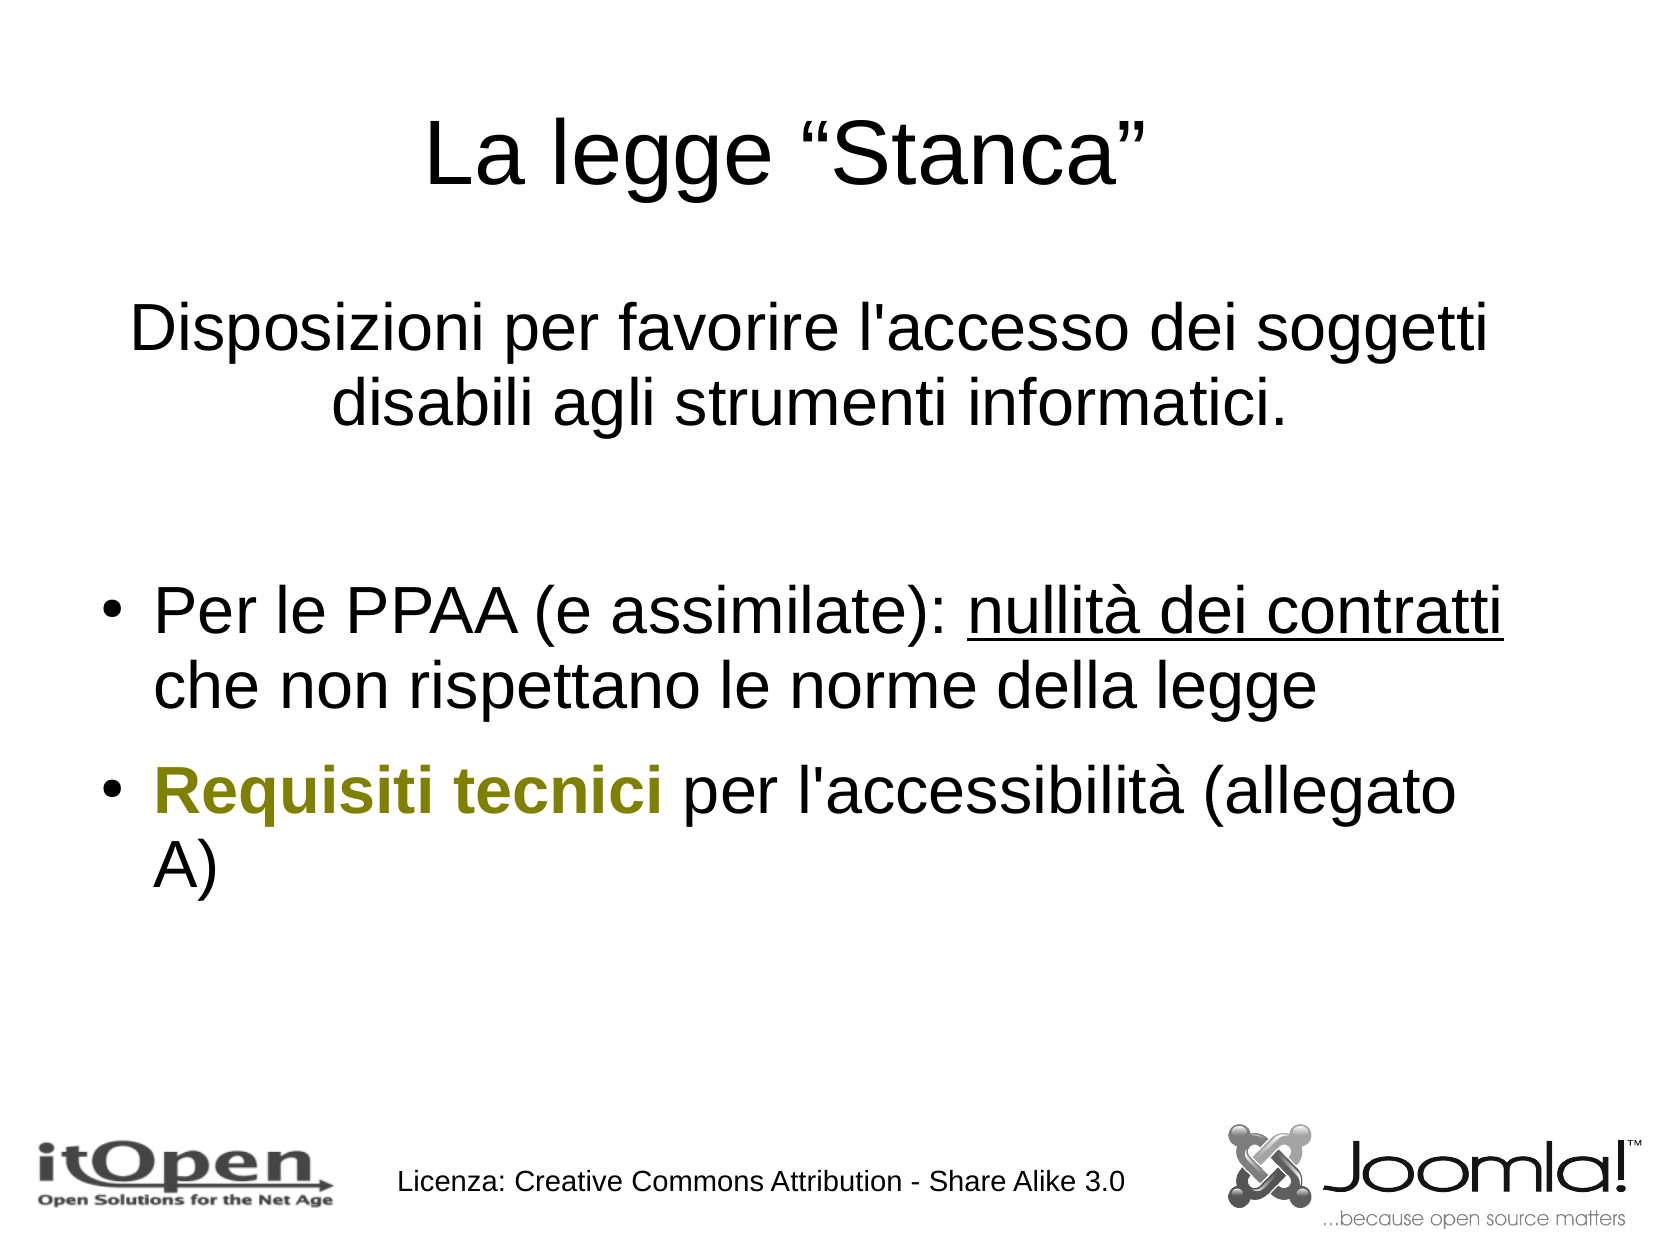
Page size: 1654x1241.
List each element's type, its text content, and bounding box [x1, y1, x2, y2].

list Disposizioni per favorire l'accesso dei soggetti disabili agli strumenti informatici. Per le PPAA (e assimilate): nullità dei contratti che non rispettano le norme della legge Requisiti tecnici per l'accessibilità (allegato A) [82, 290, 1538, 1010]
title La legge “Stanca” [41, 49, 1530, 257]
